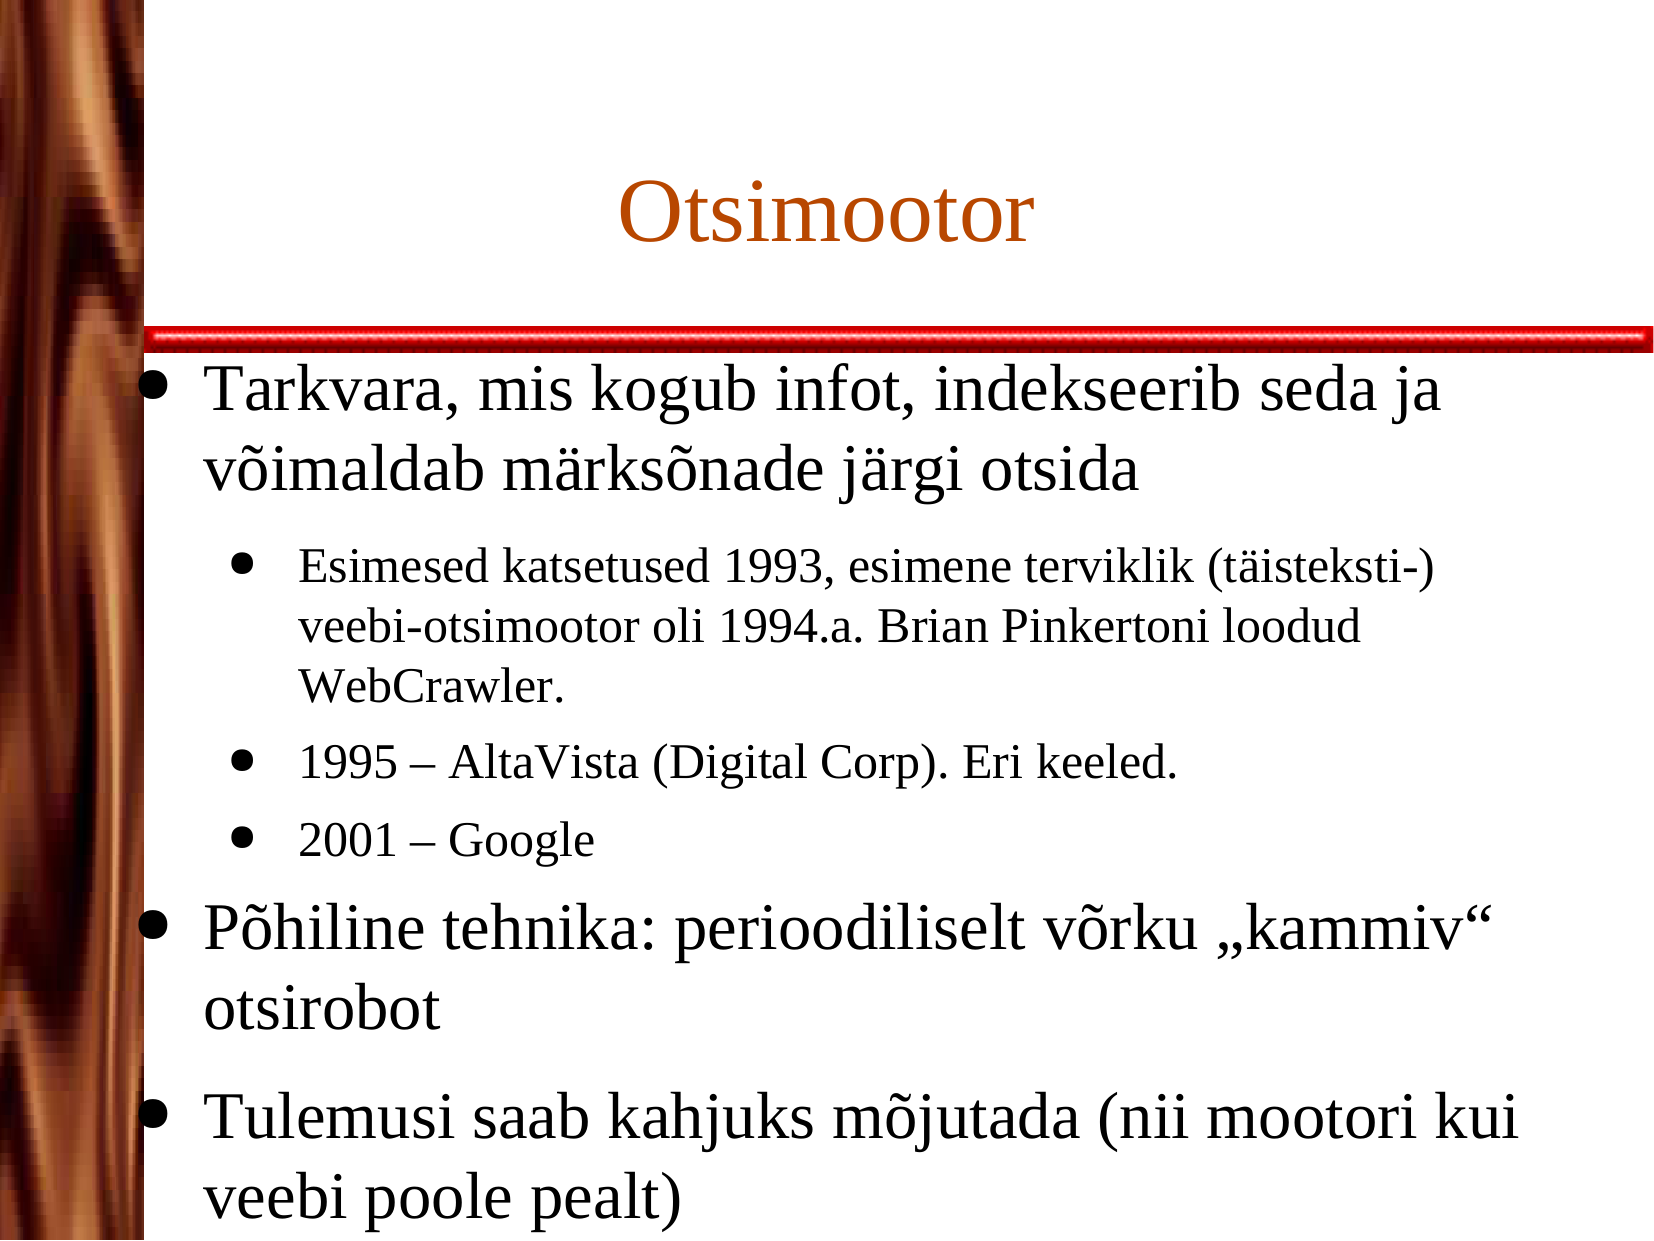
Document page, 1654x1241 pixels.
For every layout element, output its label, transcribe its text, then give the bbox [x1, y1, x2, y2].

list Tarkvara, mis kogub infot, indekseerib seda ja võimaldab märksõnade järgi otsida Esimesed katsetused 1993, esimene terviklik (täisteksti-) veebi-otsimootor oli 1994.a. Brian Pinkertoni loodud WebCrawler. 1995 – AltaVista (Digital Corp). Eri keeled. 2001 – Google Põhiline tehnika: perioodiliselt võrku „kammiv“ otsirobot Tulemusi saab kahjuks mõjutada (nii mootori kui veebi poole pealt) [121, 344, 1533, 1228]
title Otsimootor [121, 100, 1533, 312]
picture [0, 0, 1654, 1240]
